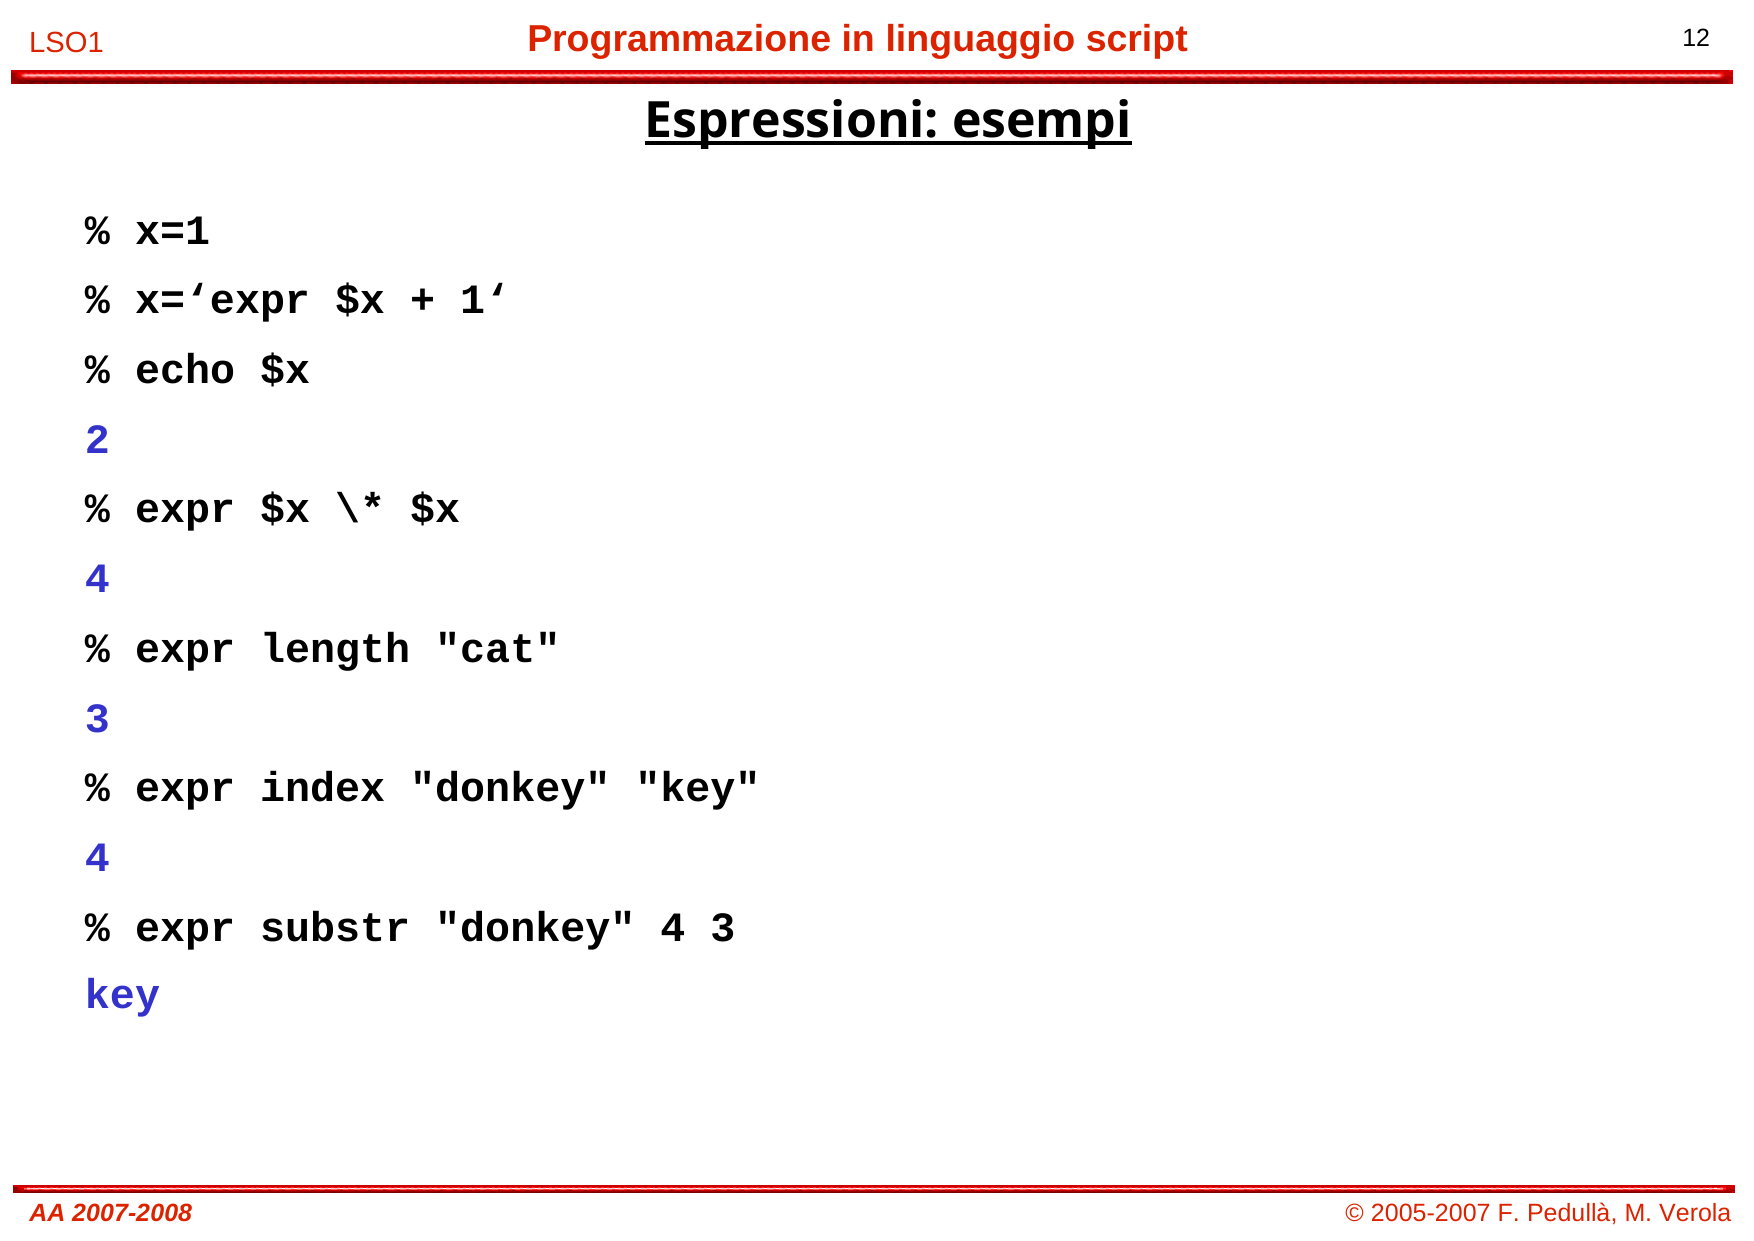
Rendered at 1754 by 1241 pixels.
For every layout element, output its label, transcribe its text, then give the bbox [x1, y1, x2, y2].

title Espressioni: esempi [600, 72, 1177, 168]
picture [13, 1185, 1735, 1193]
picture [11, 70, 1733, 84]
list % x=1 % x=‘expr $x + 1‘ % echo $x 2 % expr $x \* $x 4 % expr length "cat" 3 % expr index "donkey" "key" 4 % expr substr "donkey" 4 3 key [70, 206, 1708, 1102]
